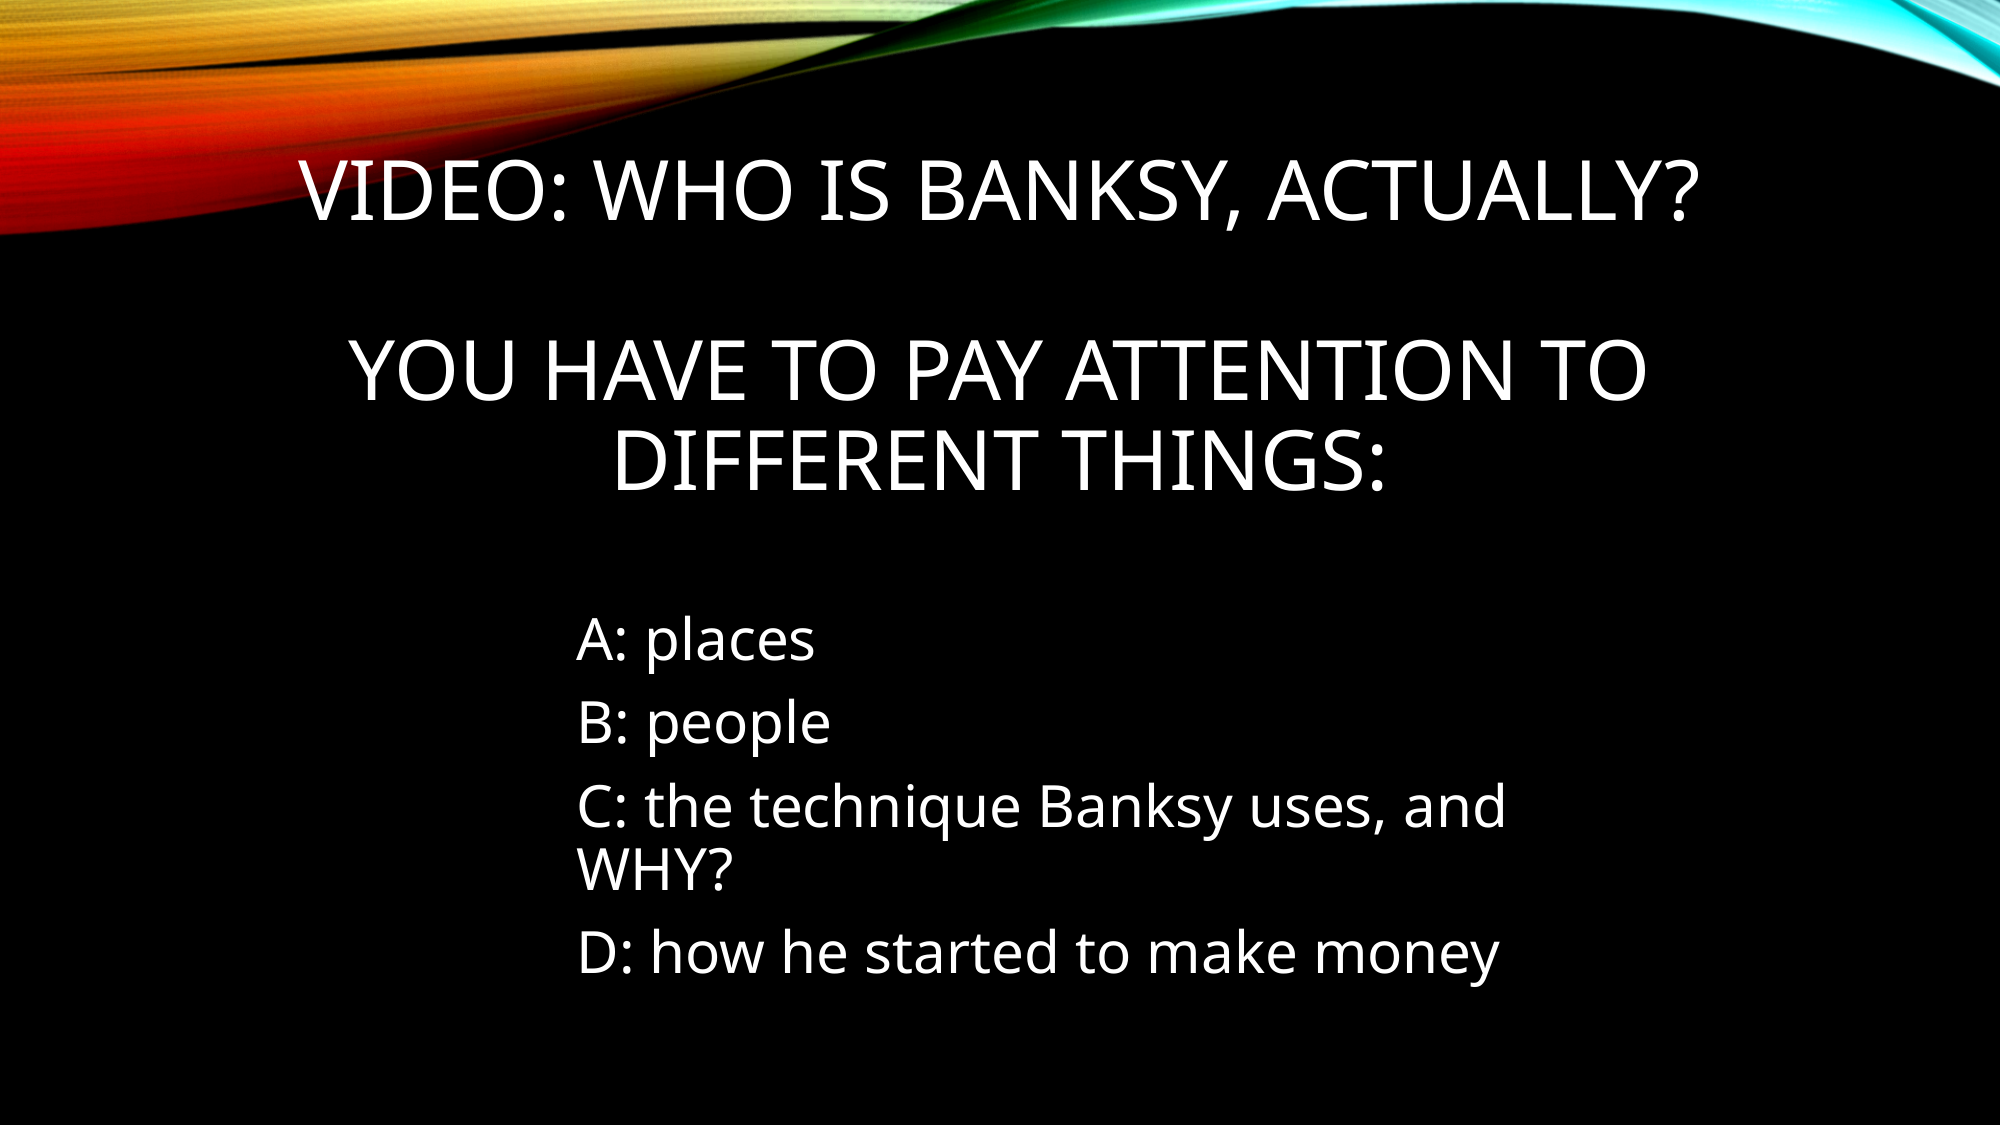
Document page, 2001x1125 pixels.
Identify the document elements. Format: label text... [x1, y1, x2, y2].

title Video: Who is Banksy, actually? You have to pay attention to different things: [137, 134, 1863, 523]
list A: places B: people C: the technique Banksy uses, and WHY? D: how he started to make money [561, 602, 1689, 1125]
